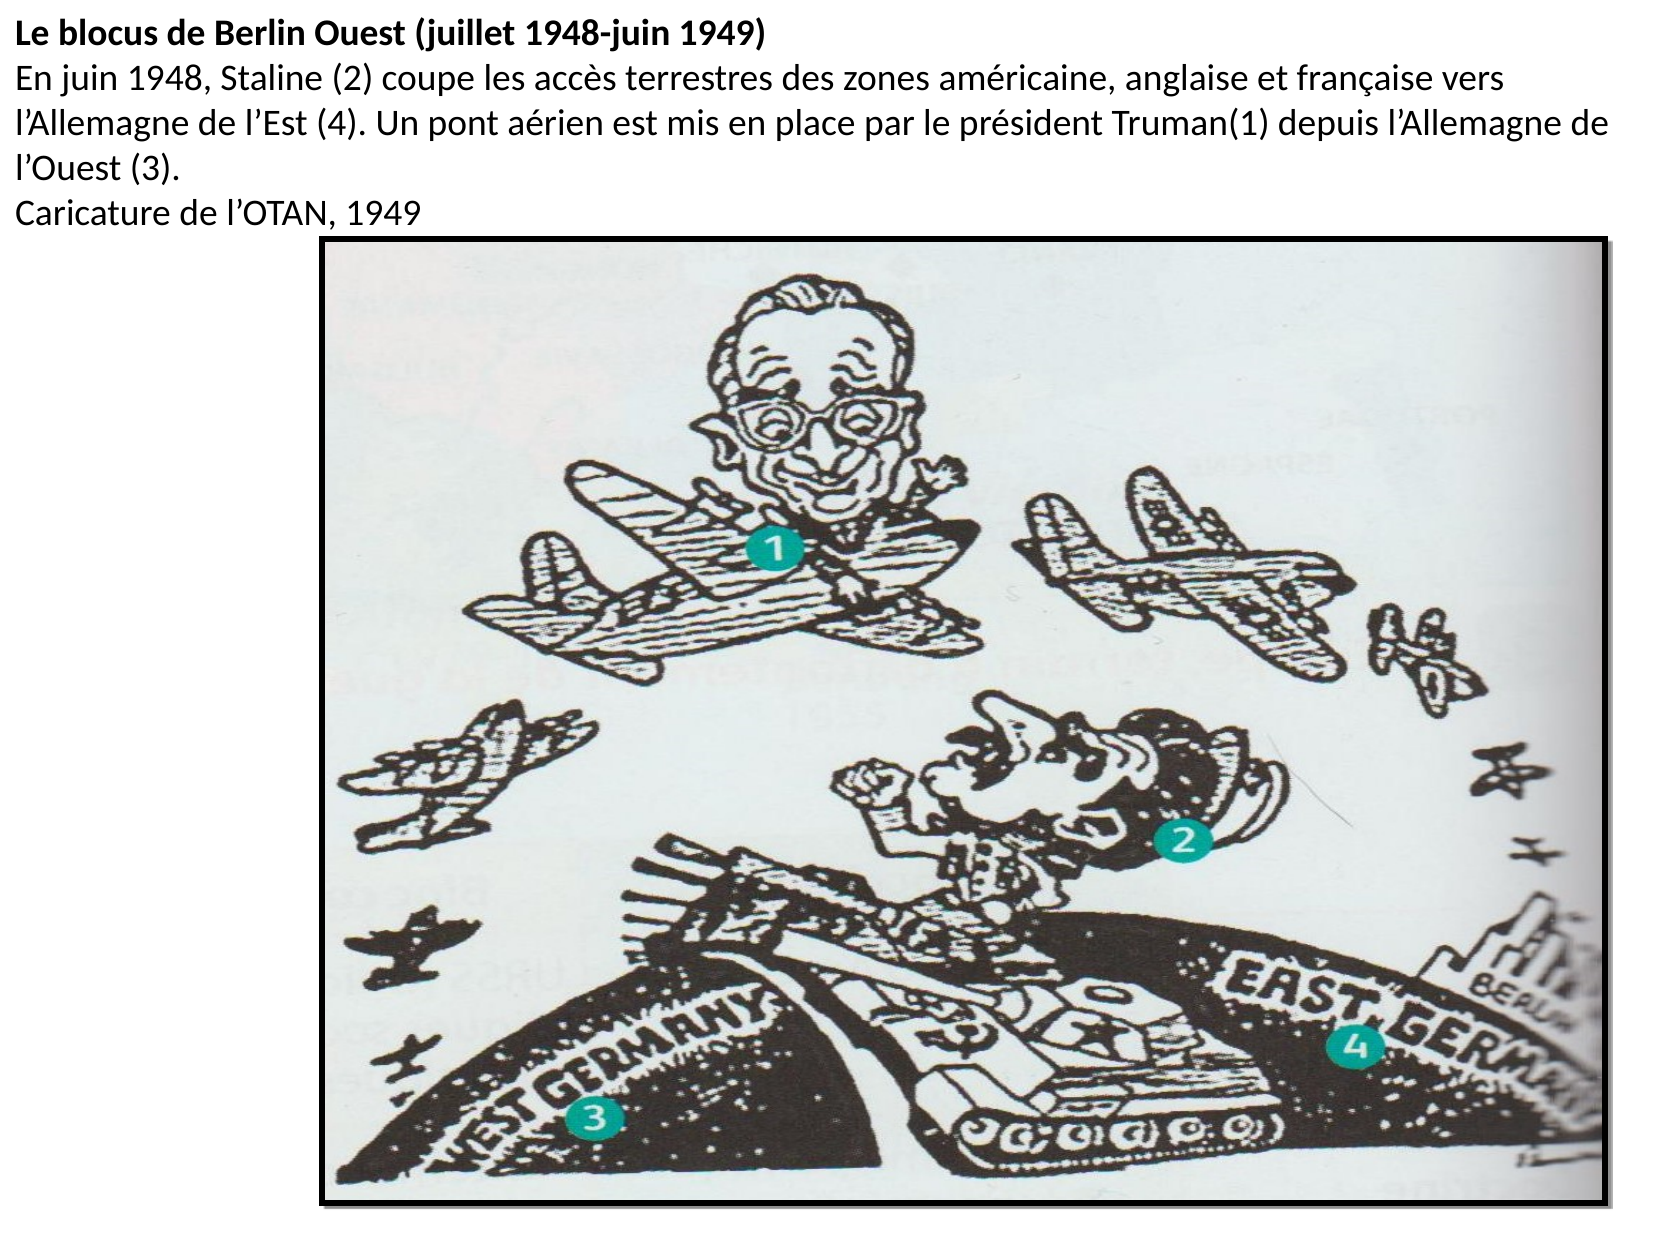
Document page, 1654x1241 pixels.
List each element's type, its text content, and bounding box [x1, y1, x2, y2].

picture [324, 243, 1603, 1201]
text_box Le blocus de Berlin Ouest (juillet 1948-juin 1949) En juin 1948, Staline (2) coupe les accès terrestres des zones américaine, anglaise et française vers l’Allemagne de l’Est (4). Un pont aérien est mis en place par le président Truman(1) depuis l’Allemagne de l’Ouest (3). Caricature de l’OTAN, 1949 [0, 0, 1631, 243]
